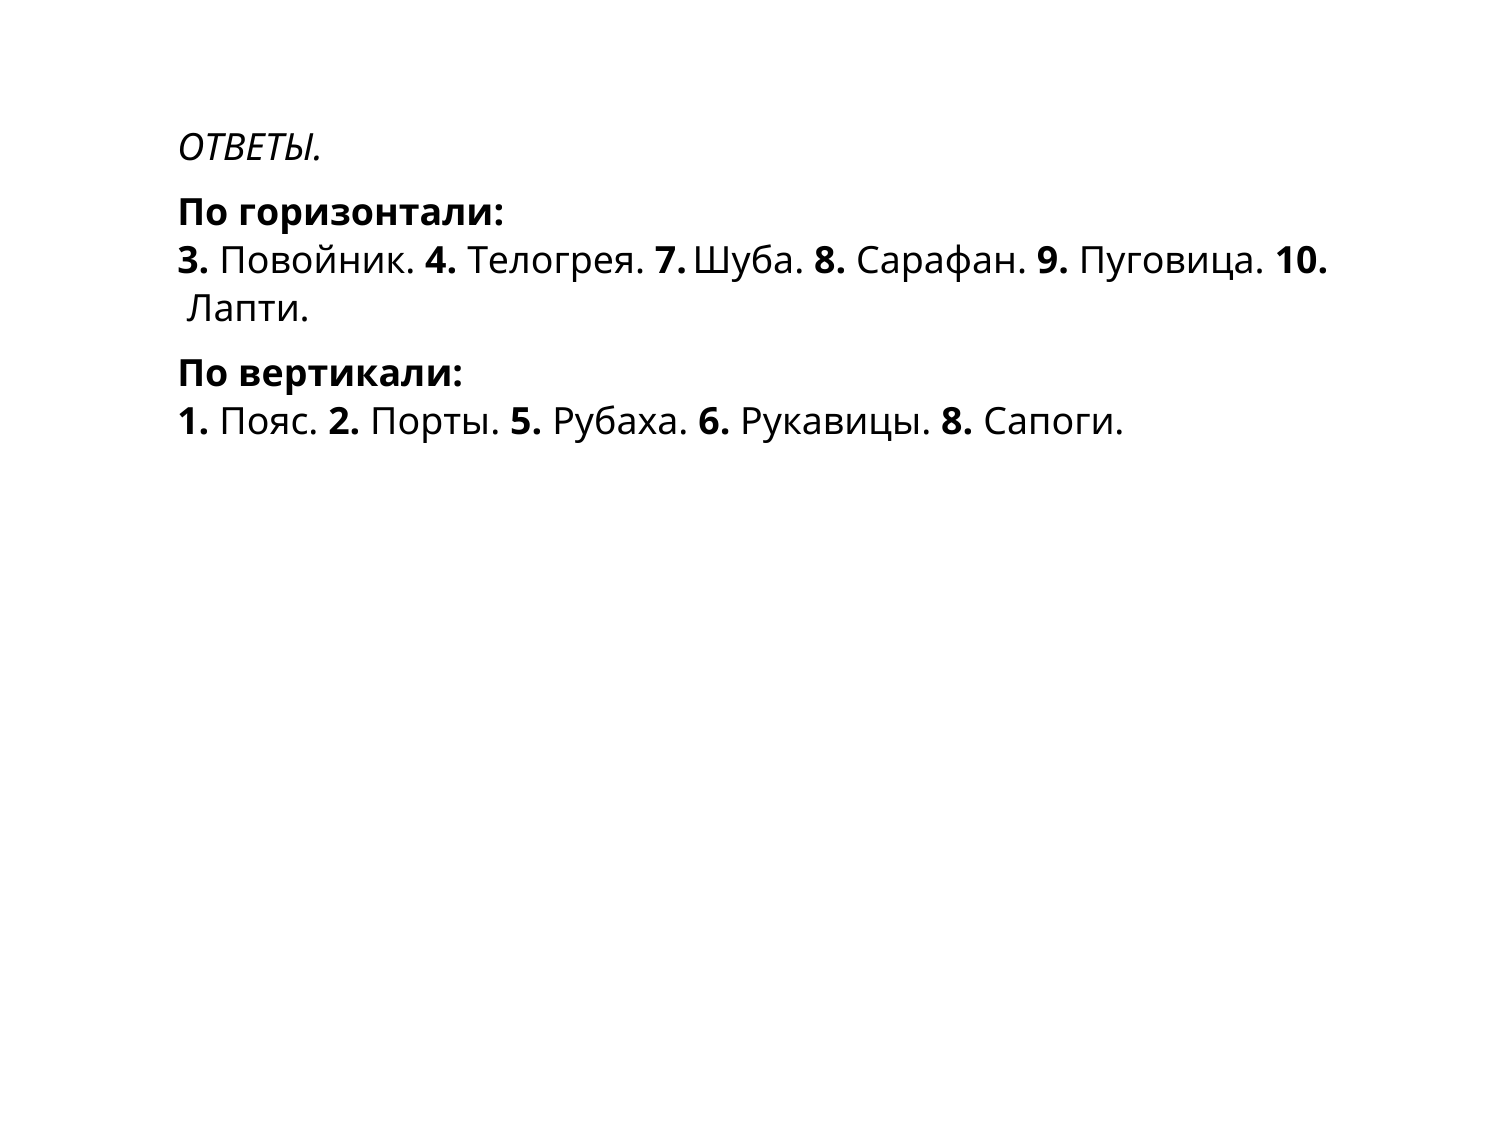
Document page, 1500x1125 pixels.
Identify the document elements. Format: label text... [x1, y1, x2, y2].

text_box ОТВЕТЫ. По горизонтали: 3. Повойник. 4. Телогрея. 7. Шуба. 8. Сарафан. 9. Пуговица. 10. Лапти. По вертикали: 1. Пояс. 2. Порты. 5. Рубаха. 6. Рукавицы. 8. Сапоги. [162, 112, 1351, 450]
